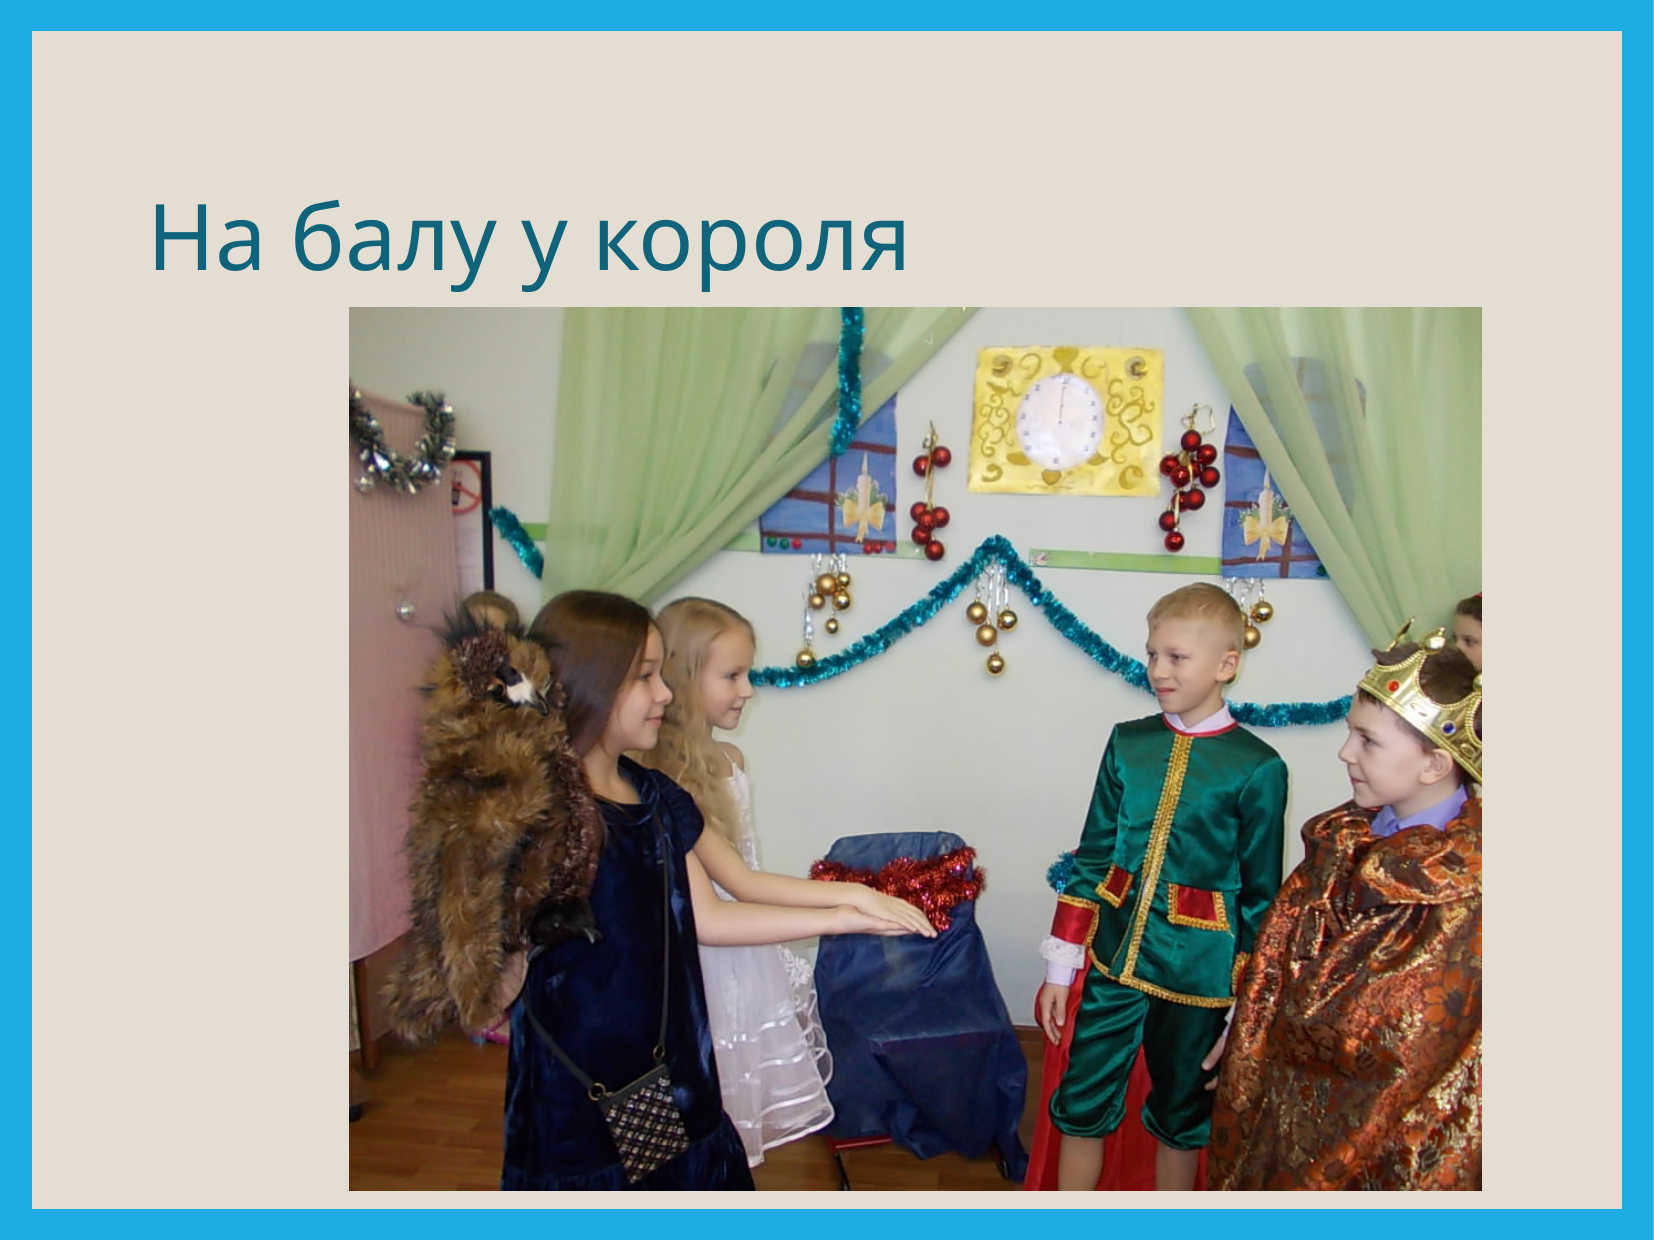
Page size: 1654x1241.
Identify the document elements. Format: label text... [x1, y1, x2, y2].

picture [349, 365, 1482, 1191]
title На балу у короля [132, 116, 1522, 365]
